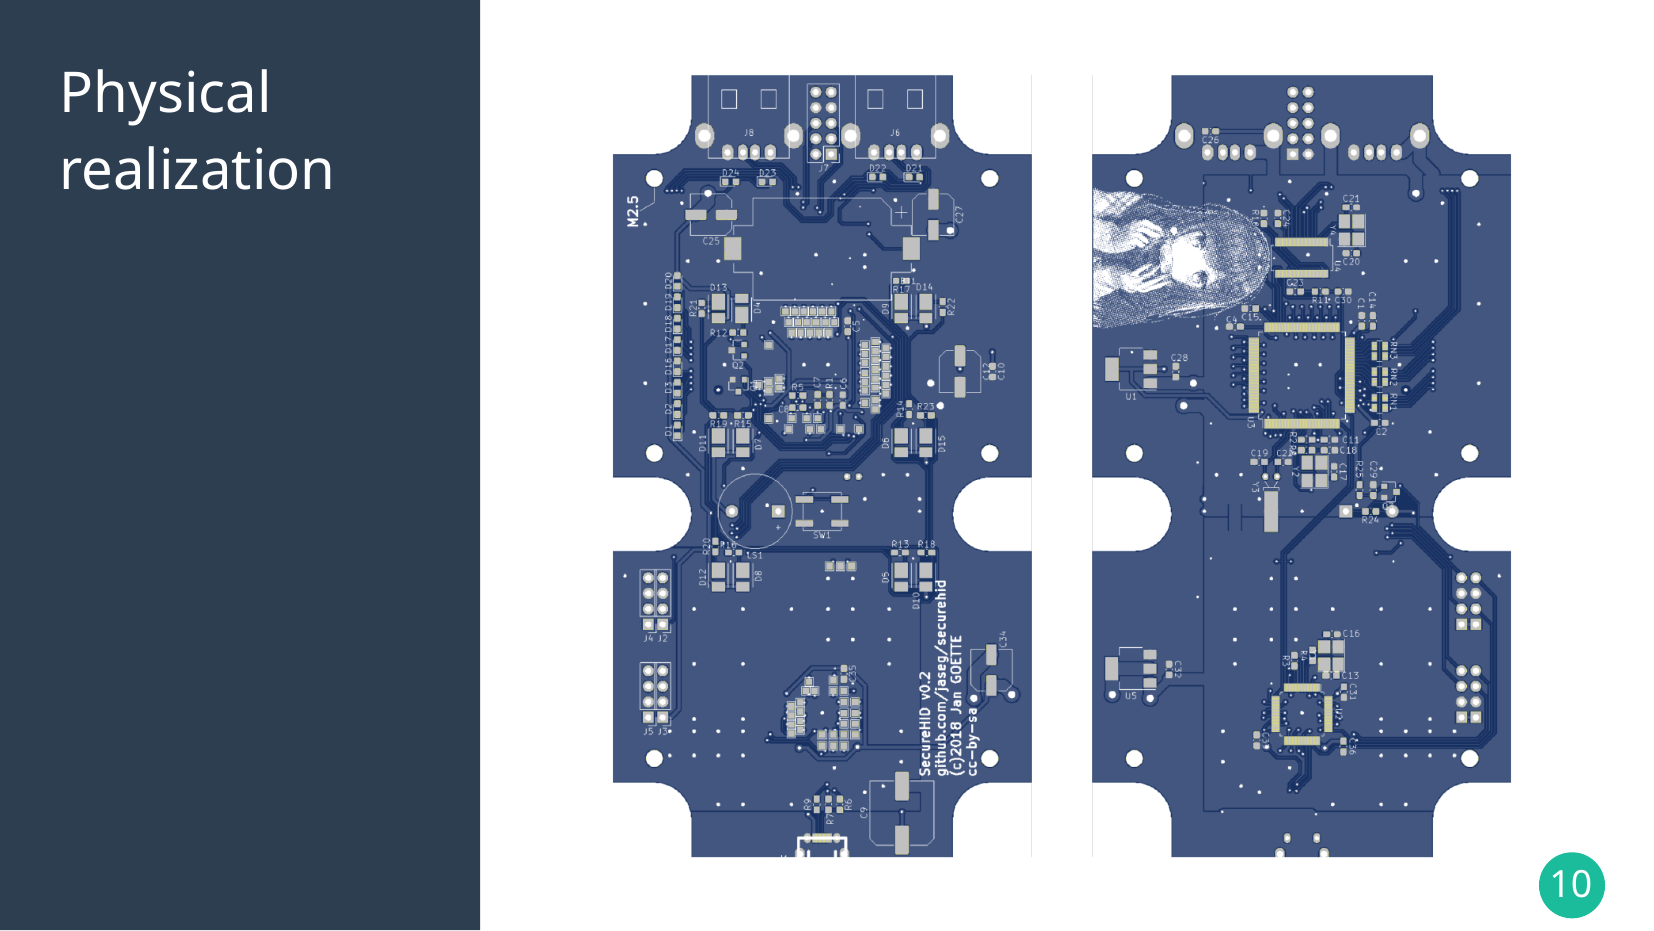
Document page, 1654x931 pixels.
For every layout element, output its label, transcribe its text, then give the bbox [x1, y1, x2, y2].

picture [1091, 75, 1512, 862]
text_box Physical realization [45, 45, 511, 466]
text_box <number> [1511, 838, 1630, 928]
picture [611, 75, 1032, 862]
text_box [0, 0, 481, 931]
